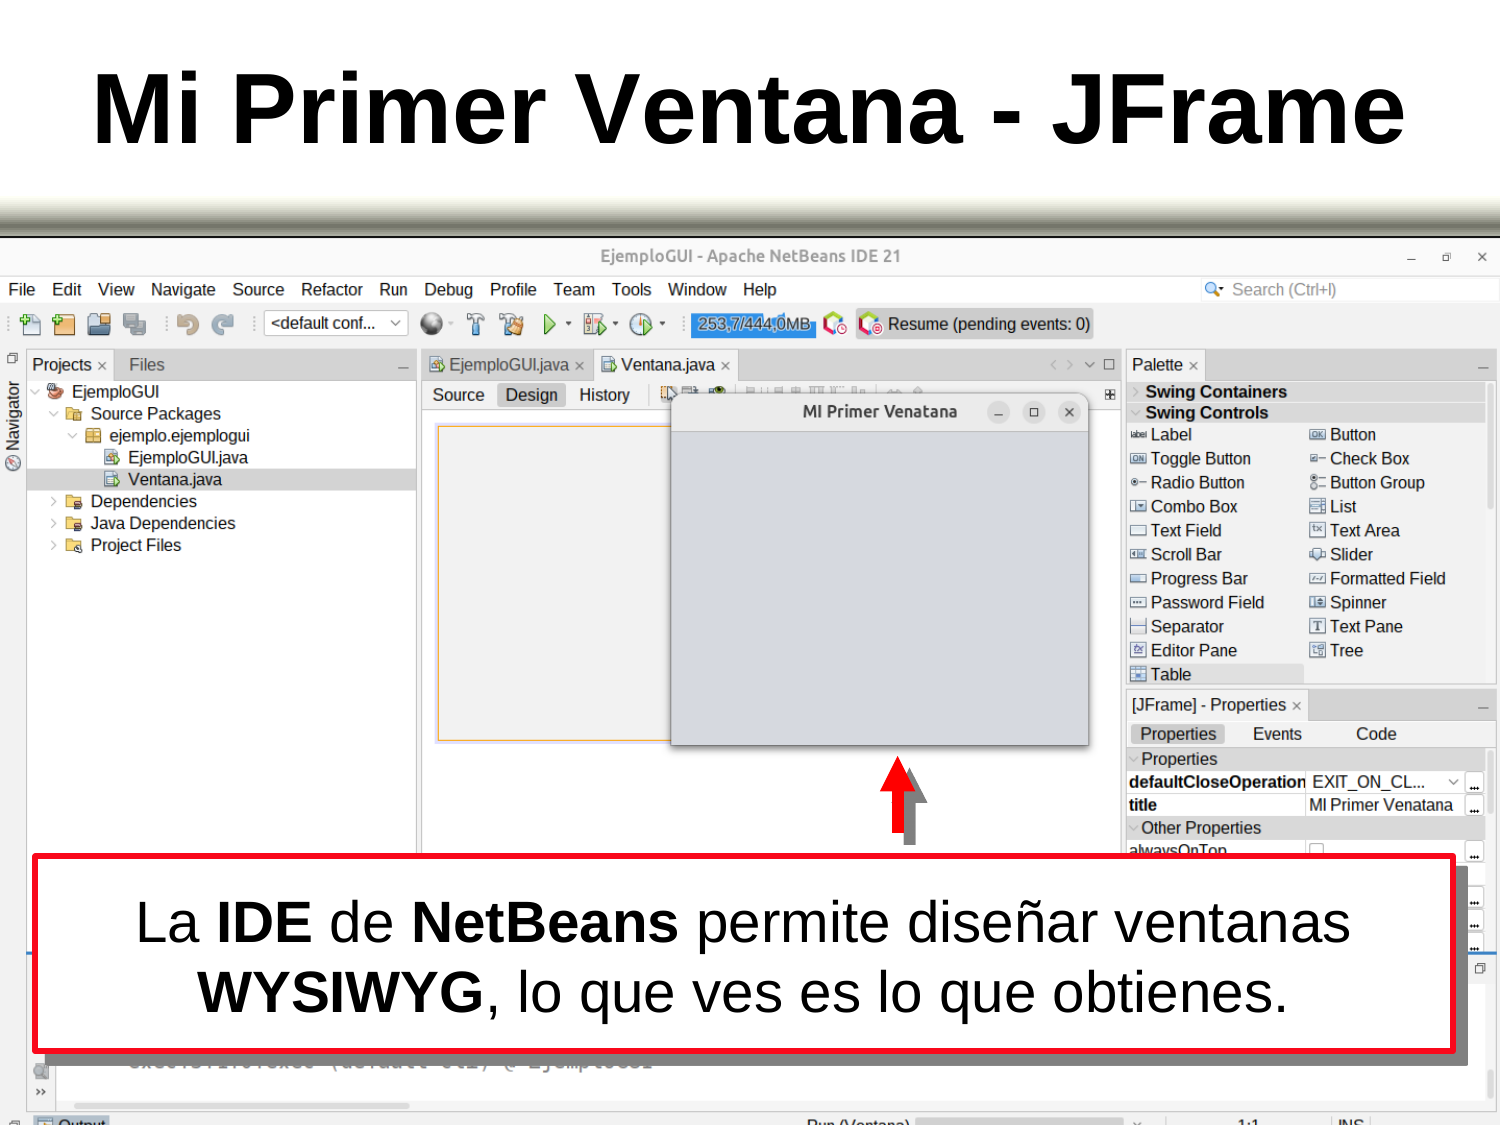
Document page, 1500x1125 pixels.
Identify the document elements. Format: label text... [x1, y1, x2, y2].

picture [0, 236, 1500, 1125]
text_box La IDE de NetBeans permite diseñar ventanas WYSIWYG, lo que ves es lo que obtienes. [35, 856, 1453, 1052]
title Mi Primer Ventana - JFrame [0, 9, 1500, 198]
